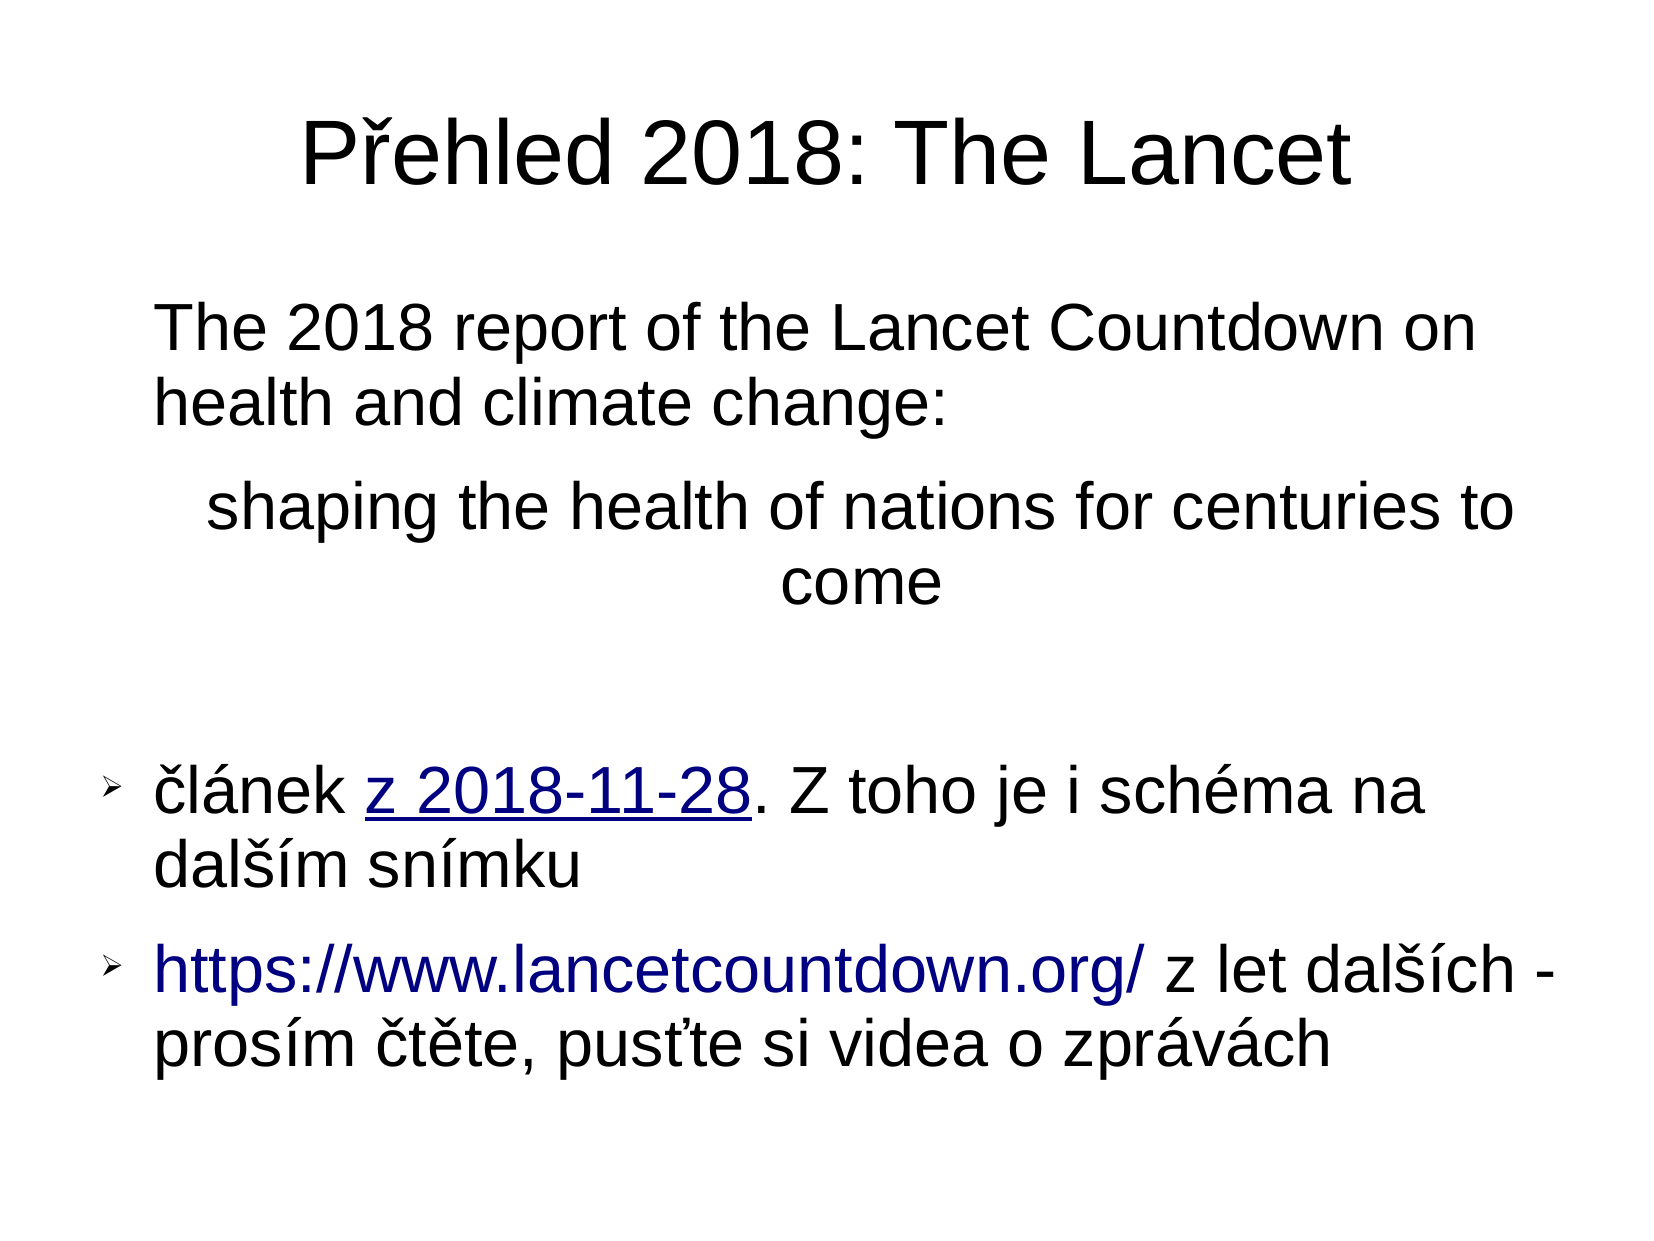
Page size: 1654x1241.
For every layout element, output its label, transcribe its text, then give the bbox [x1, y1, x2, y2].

list The 2018 report of the Lancet Countdown on health and climate change: shaping the health of nations for centuries to come článek z 2018-11-28. Z toho je i schéma na dalším snímku https://www.lancetcountdown.org/ z let dalších - prosím čtěte, pusťte si videa o zprávách [82, 290, 1571, 1109]
title Přehled 2018: The Lancet [82, 49, 1571, 257]
